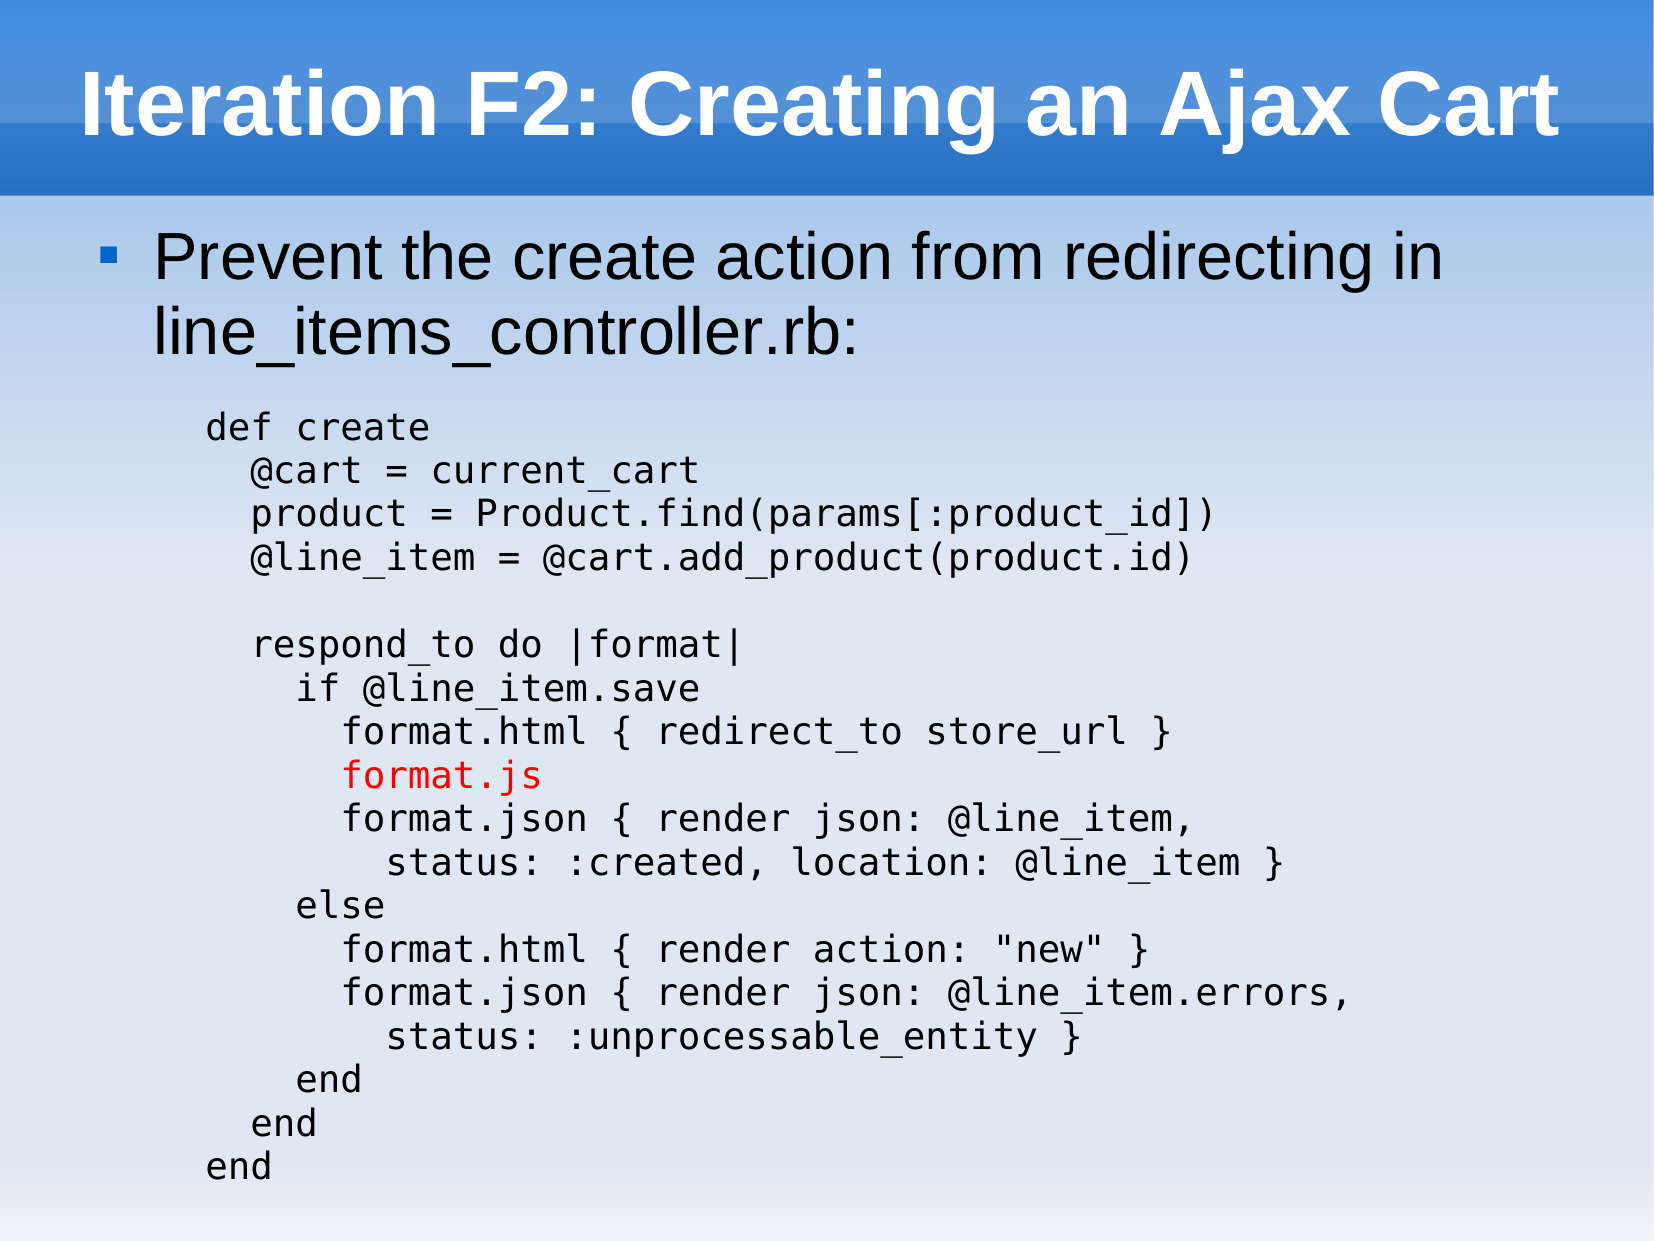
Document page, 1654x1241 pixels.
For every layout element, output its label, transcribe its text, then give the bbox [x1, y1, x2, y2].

text_box def create @cart = current_cart product = Product.find(params[:product_id]) @line_item = @cart.add_product(product.id) respond_to do |format| if @line_item.save format.html { redirect_to store_url } format.js format.json { render json: @line_item, status: :created, location: @line_item } else format.html { render action: "new" } format.json { render json: @line_item.errors, status: :unprocessable_entity } end end end [190, 397, 1488, 1197]
title Iteration F2: Creating an Ajax Cart [76, 7, 1565, 200]
list Prevent the create action from redirecting in line_items_controller.rb: [82, 219, 1571, 380]
picture [0, 0, 1654, 1241]
